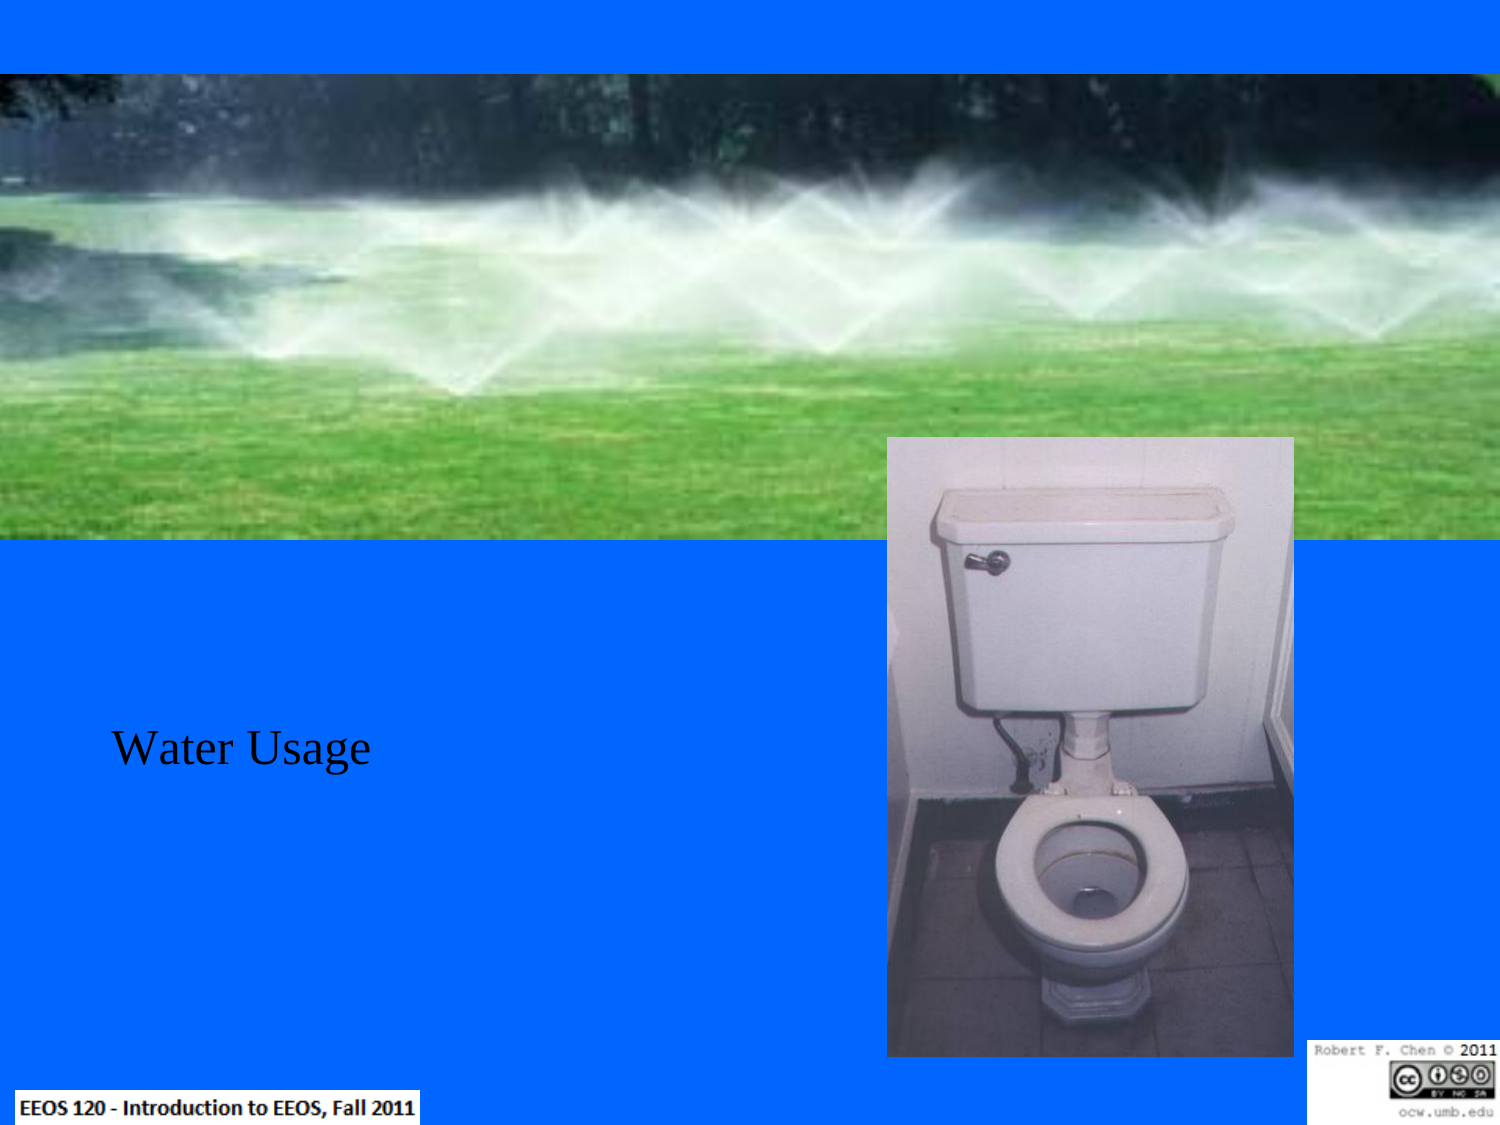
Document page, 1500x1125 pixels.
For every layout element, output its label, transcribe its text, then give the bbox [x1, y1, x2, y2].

picture [15, 1090, 420, 1125]
picture [1307, 1040, 1500, 1125]
text_box Water Usage [96, 706, 387, 783]
picture [0, 74, 1500, 1057]
